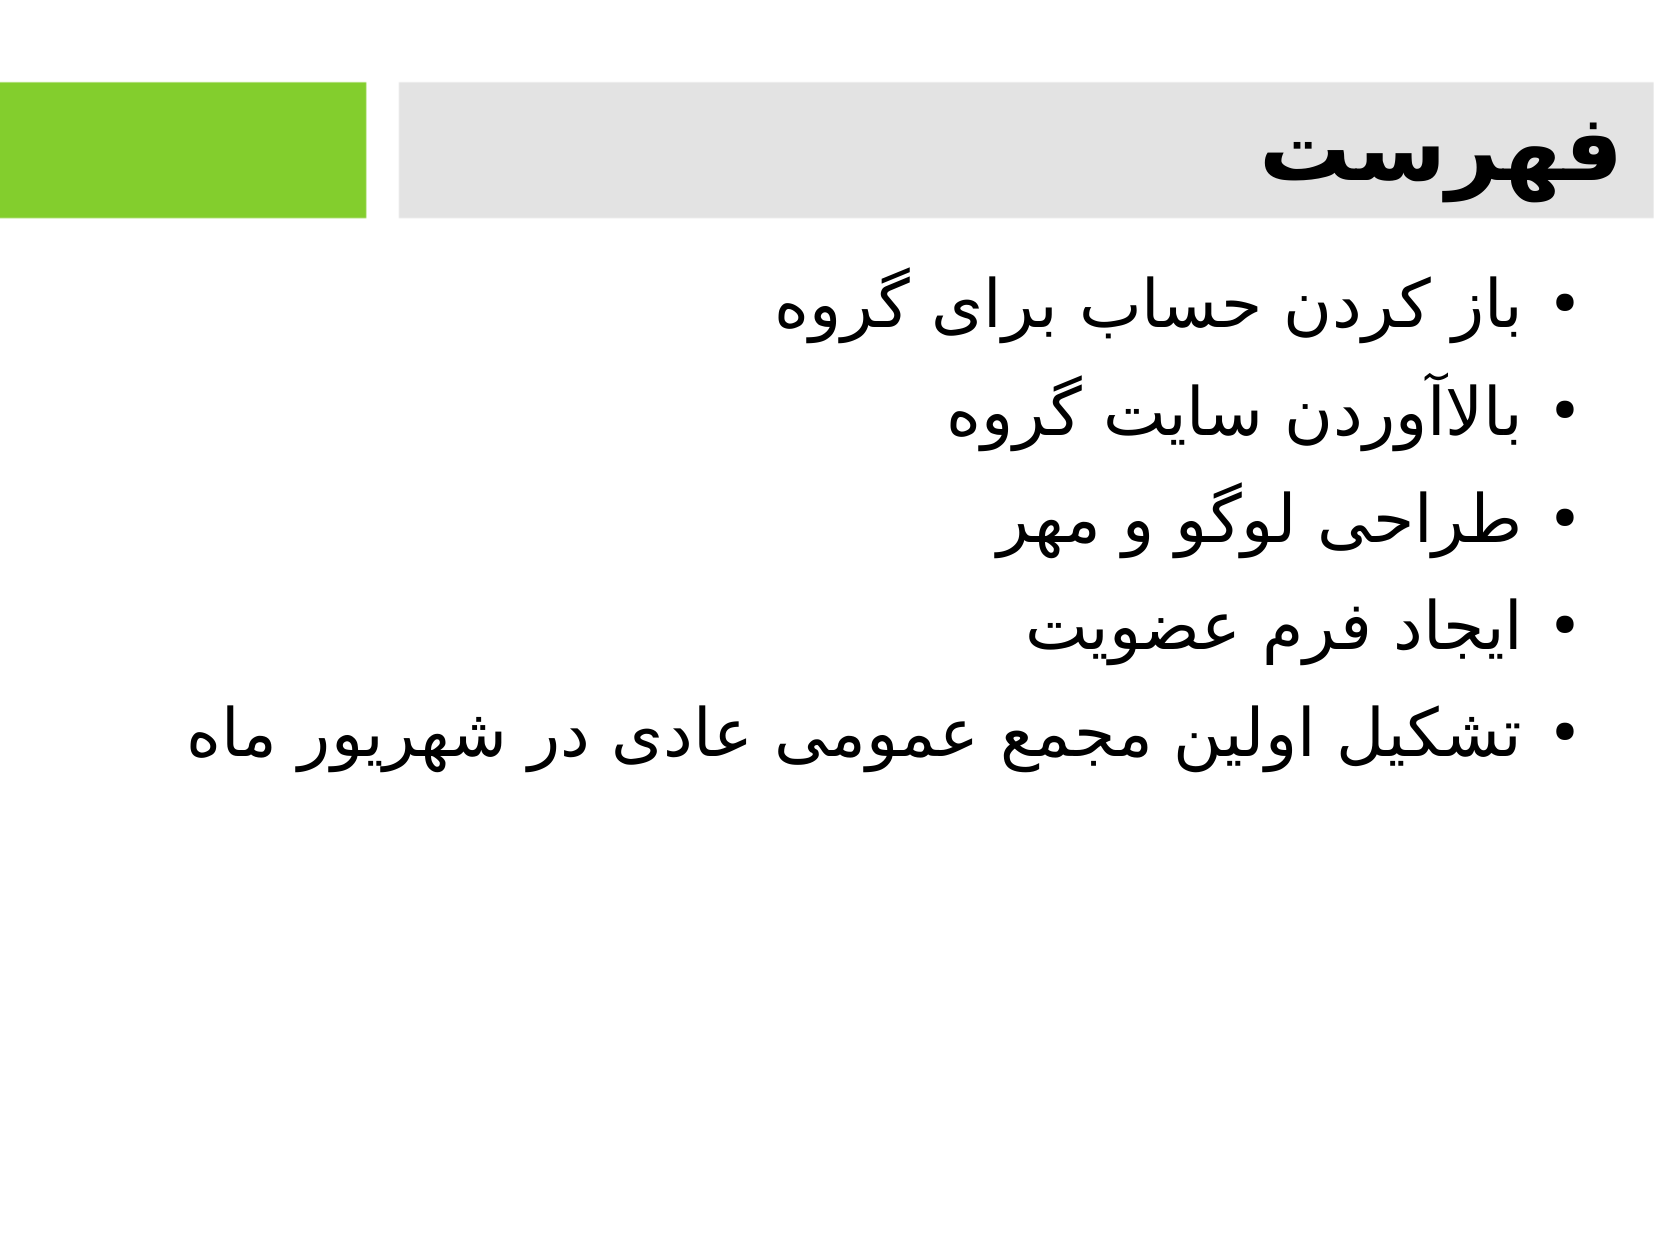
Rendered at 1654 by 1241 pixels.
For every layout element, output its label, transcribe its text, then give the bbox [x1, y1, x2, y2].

list باز کردن حساب برای گروه بالاآوردن سایت گروه طراحی لوگو و مهر ایجاد فرم عضویت تشکیل اولین مجمع عمومی عادی در شهریور ماه [82, 265, 1595, 1152]
title فهرست [313, 73, 1625, 223]
picture [0, 0, 1654, 1241]
